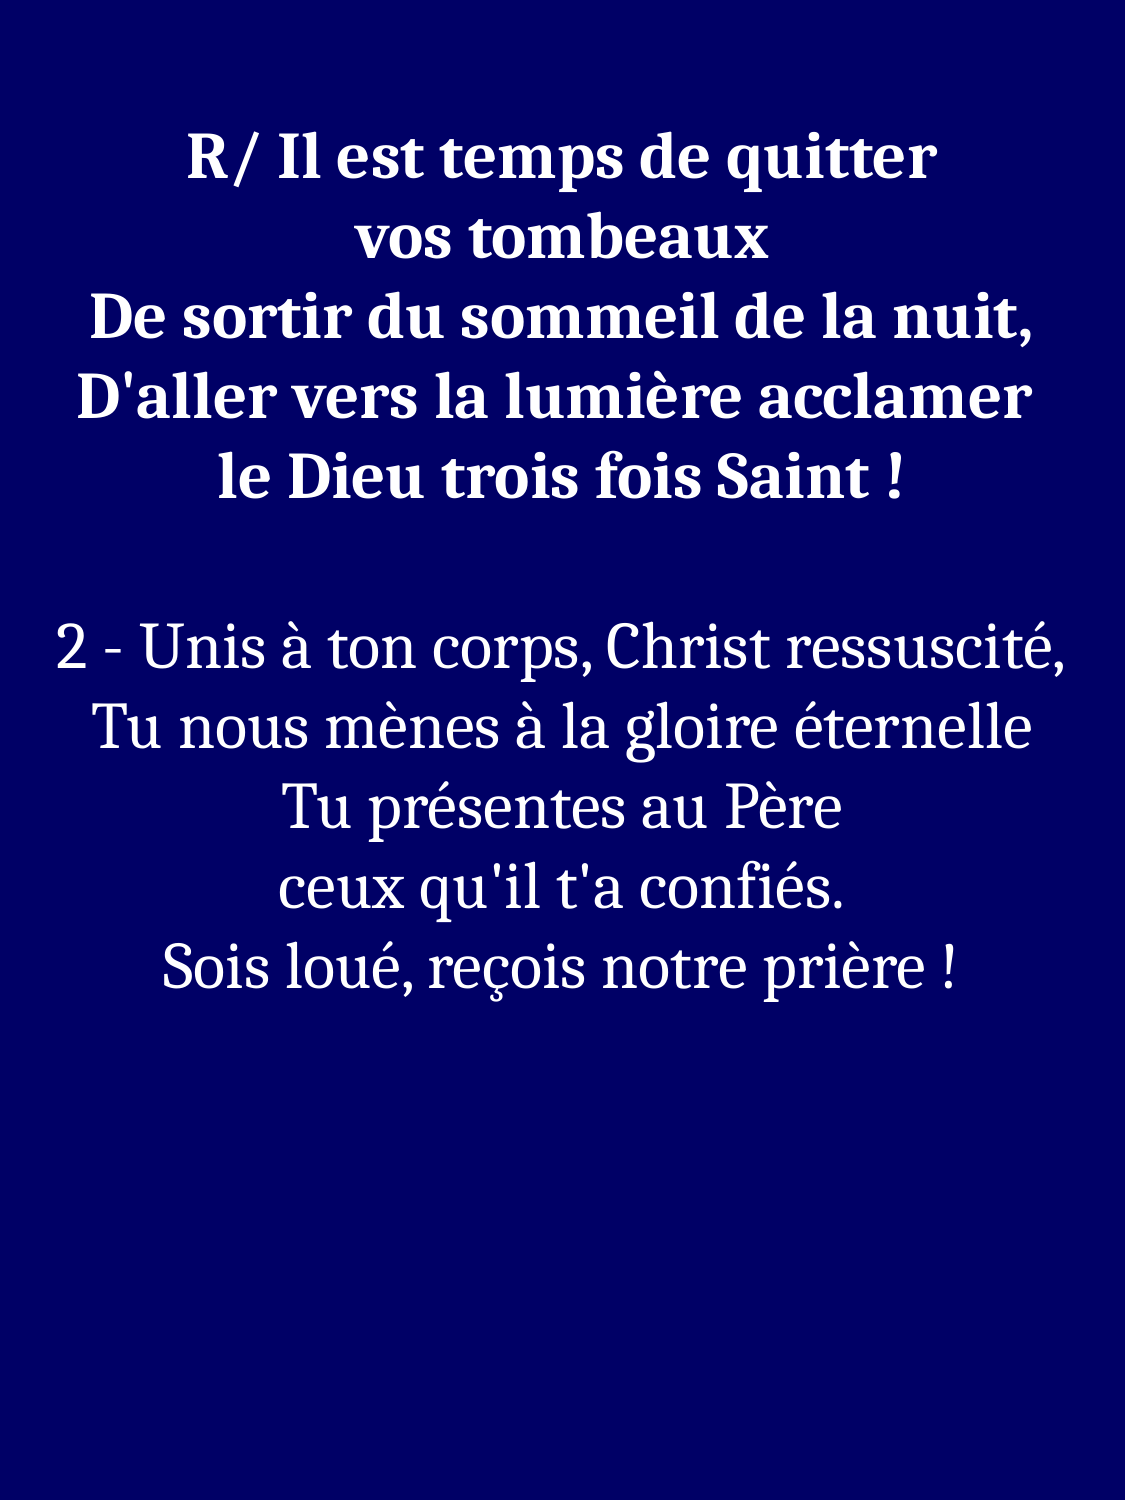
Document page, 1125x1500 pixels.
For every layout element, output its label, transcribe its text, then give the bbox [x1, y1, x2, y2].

text_box R/ Il est temps de quitter vos tombeaux De sortir du sommeil de la nuit, D'aller vers la lumière acclamer le Dieu trois fois Saint ! 2 - Unis à ton corps, Christ ressuscité, Tu nous mènes à la gloire éternelle Tu présentes au Père ceux qu'il t'a confiés. Sois loué, reçois notre prière ! [0, 59, 1125, 1175]
